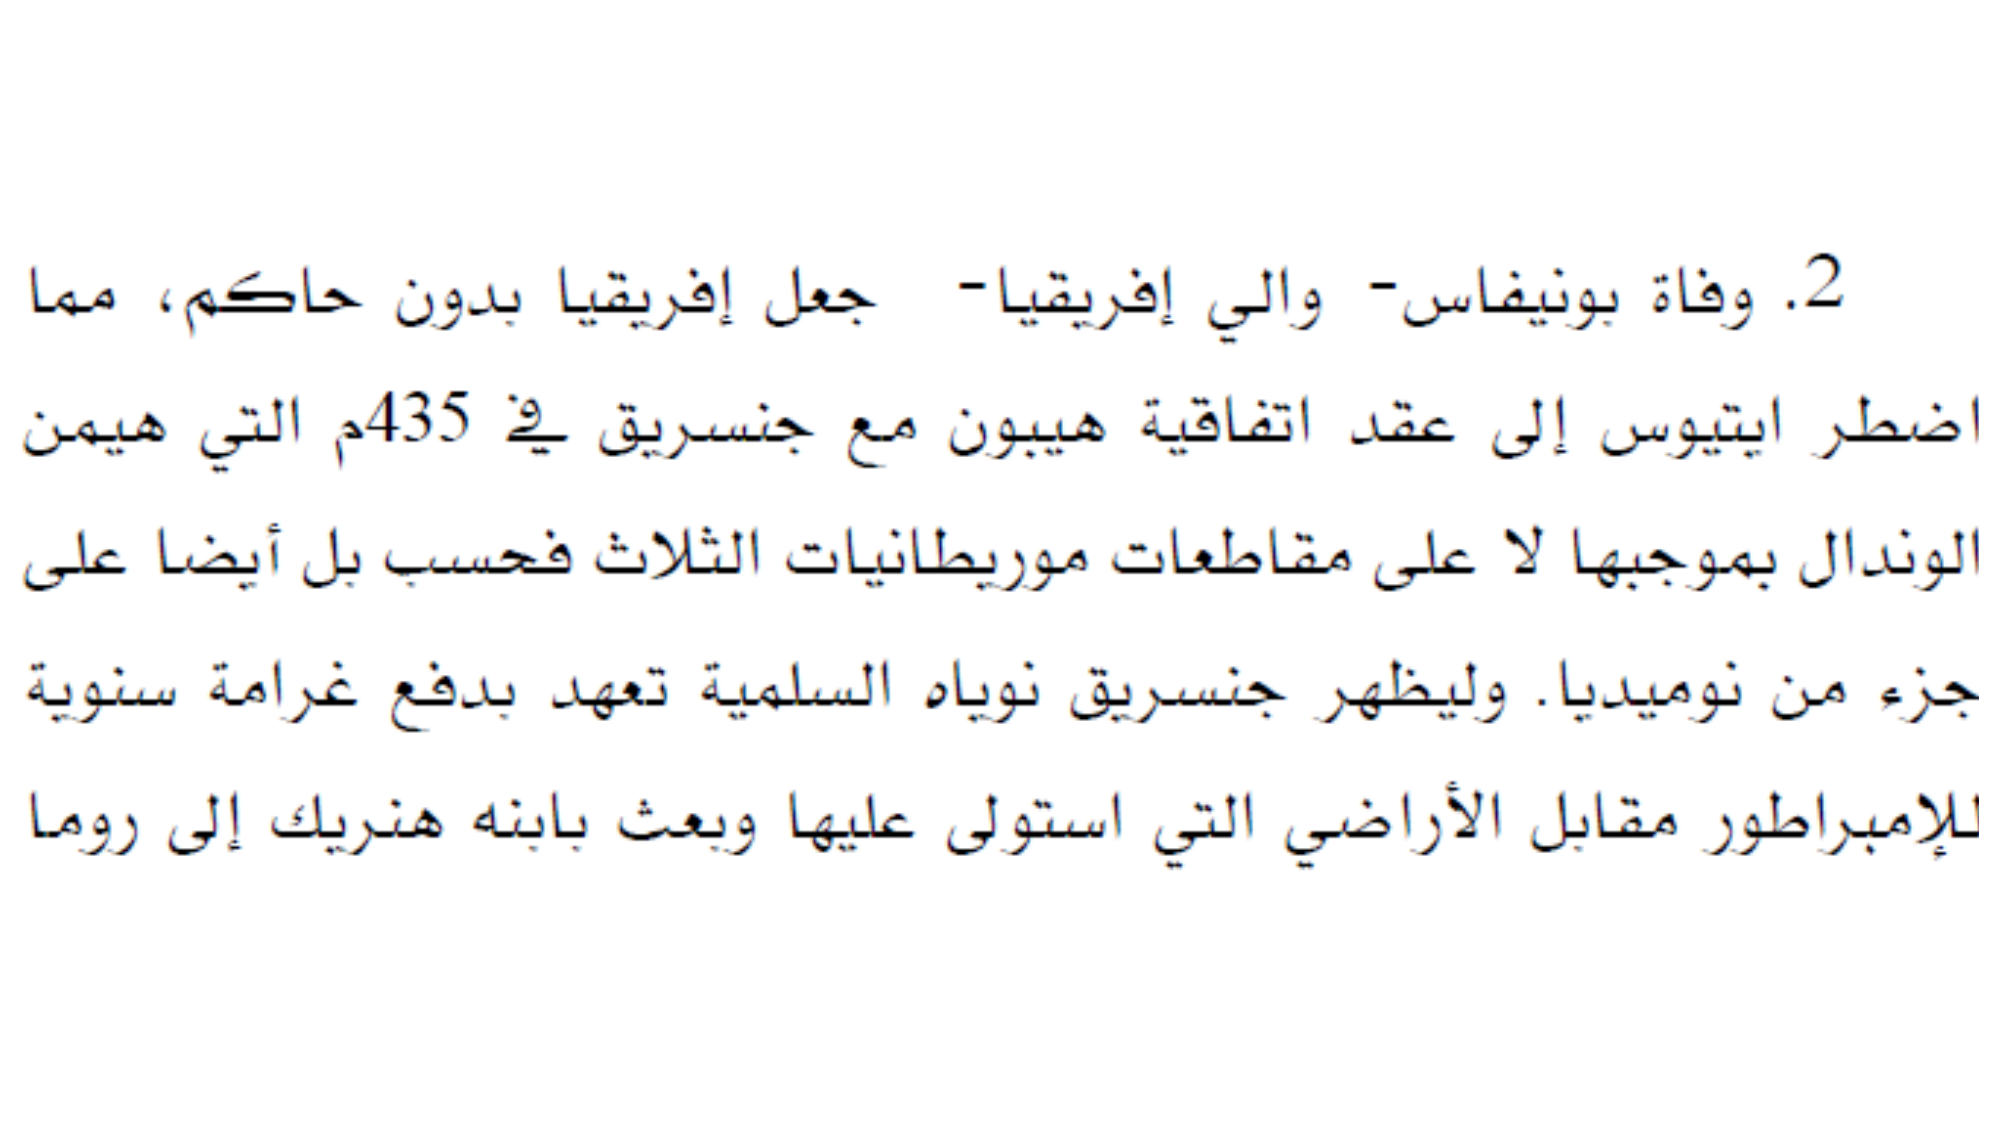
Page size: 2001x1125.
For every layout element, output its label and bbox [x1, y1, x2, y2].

picture [21, 231, 1979, 894]
